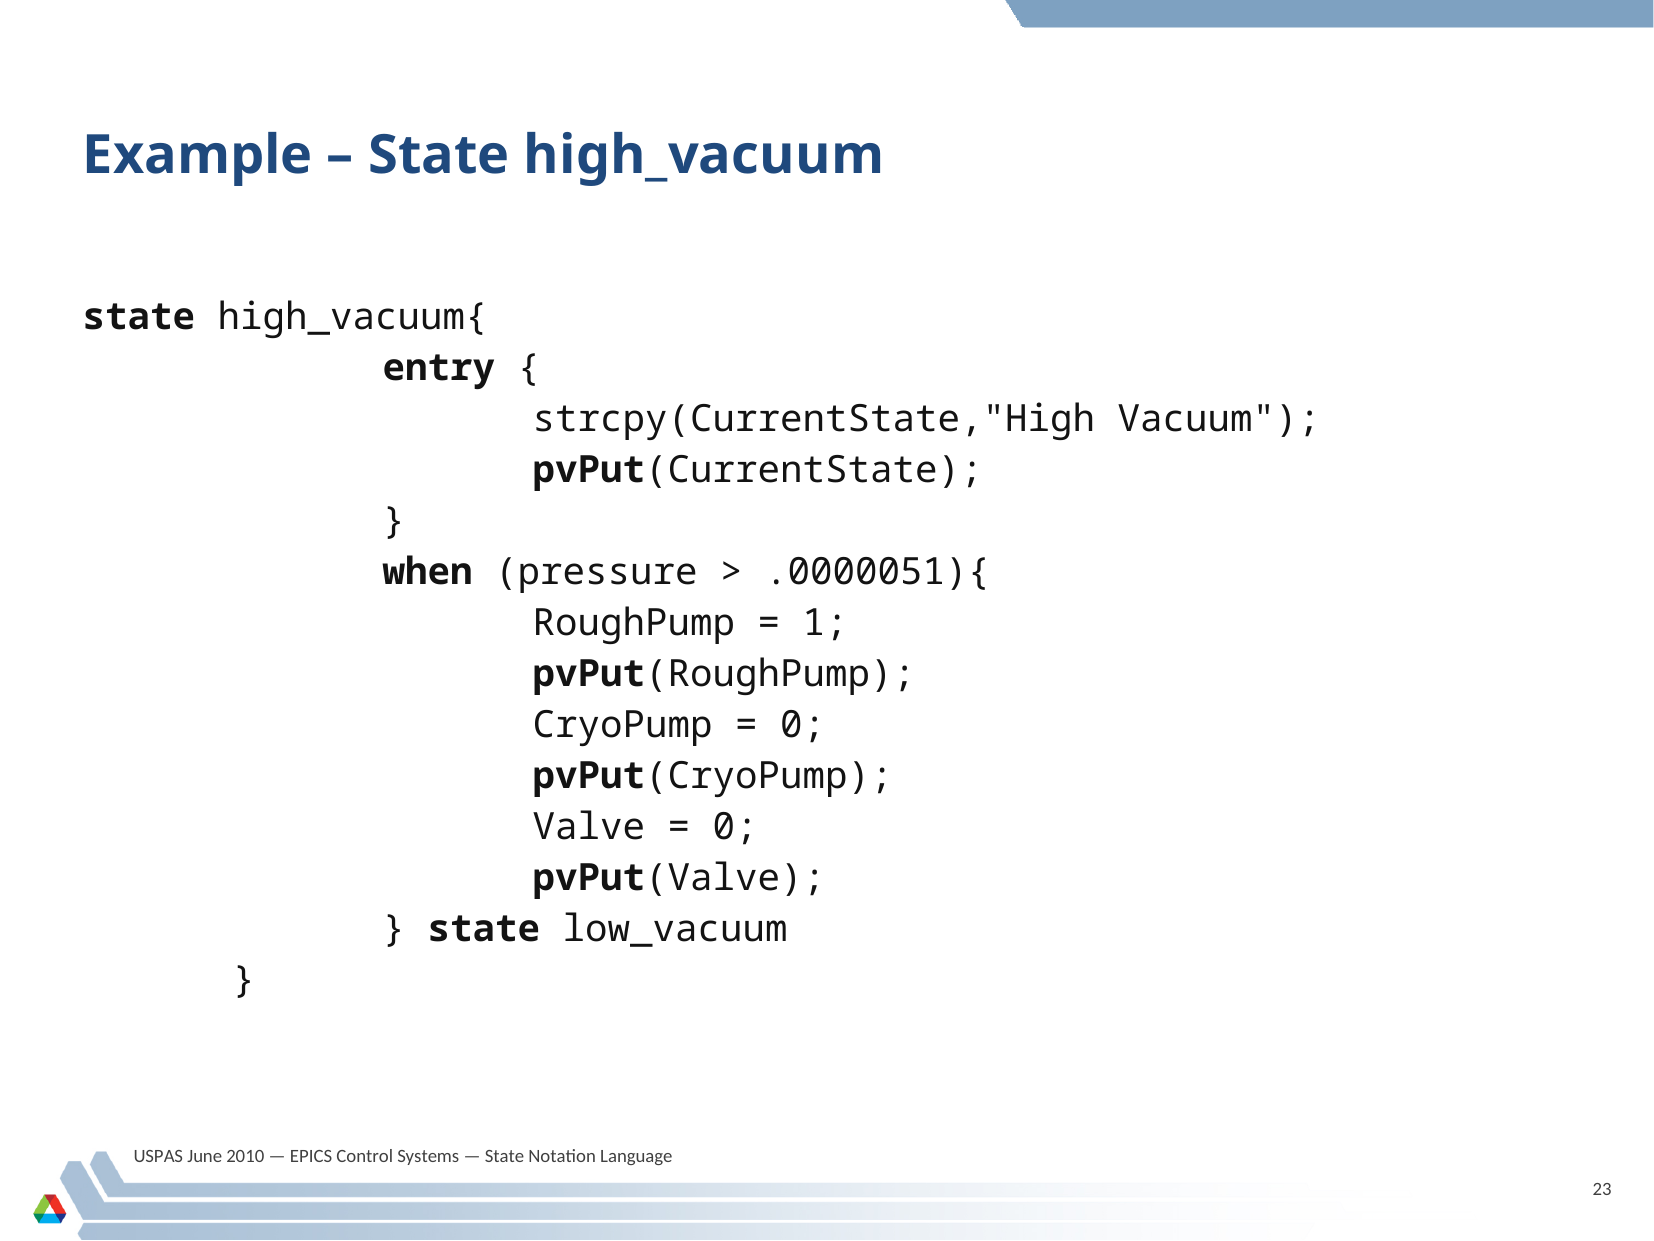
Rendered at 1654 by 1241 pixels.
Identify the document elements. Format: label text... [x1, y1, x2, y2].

picture [0, 1143, 1654, 1240]
list state high_vacuum{ entry { strcpy(CurrentState,"High Vacuum"); pvPut(CurrentState); } when (pressure > .0000051){ RoughPump = 1; pvPut(RoughPump); CryoPump = 0; pvPut(CryoPump); Valve = 0; pvPut(Valve); } state low_vacuum } [82, 289, 1571, 1108]
title Example – State high_vacuum [82, 49, 1571, 257]
picture [0, 0, 1654, 29]
